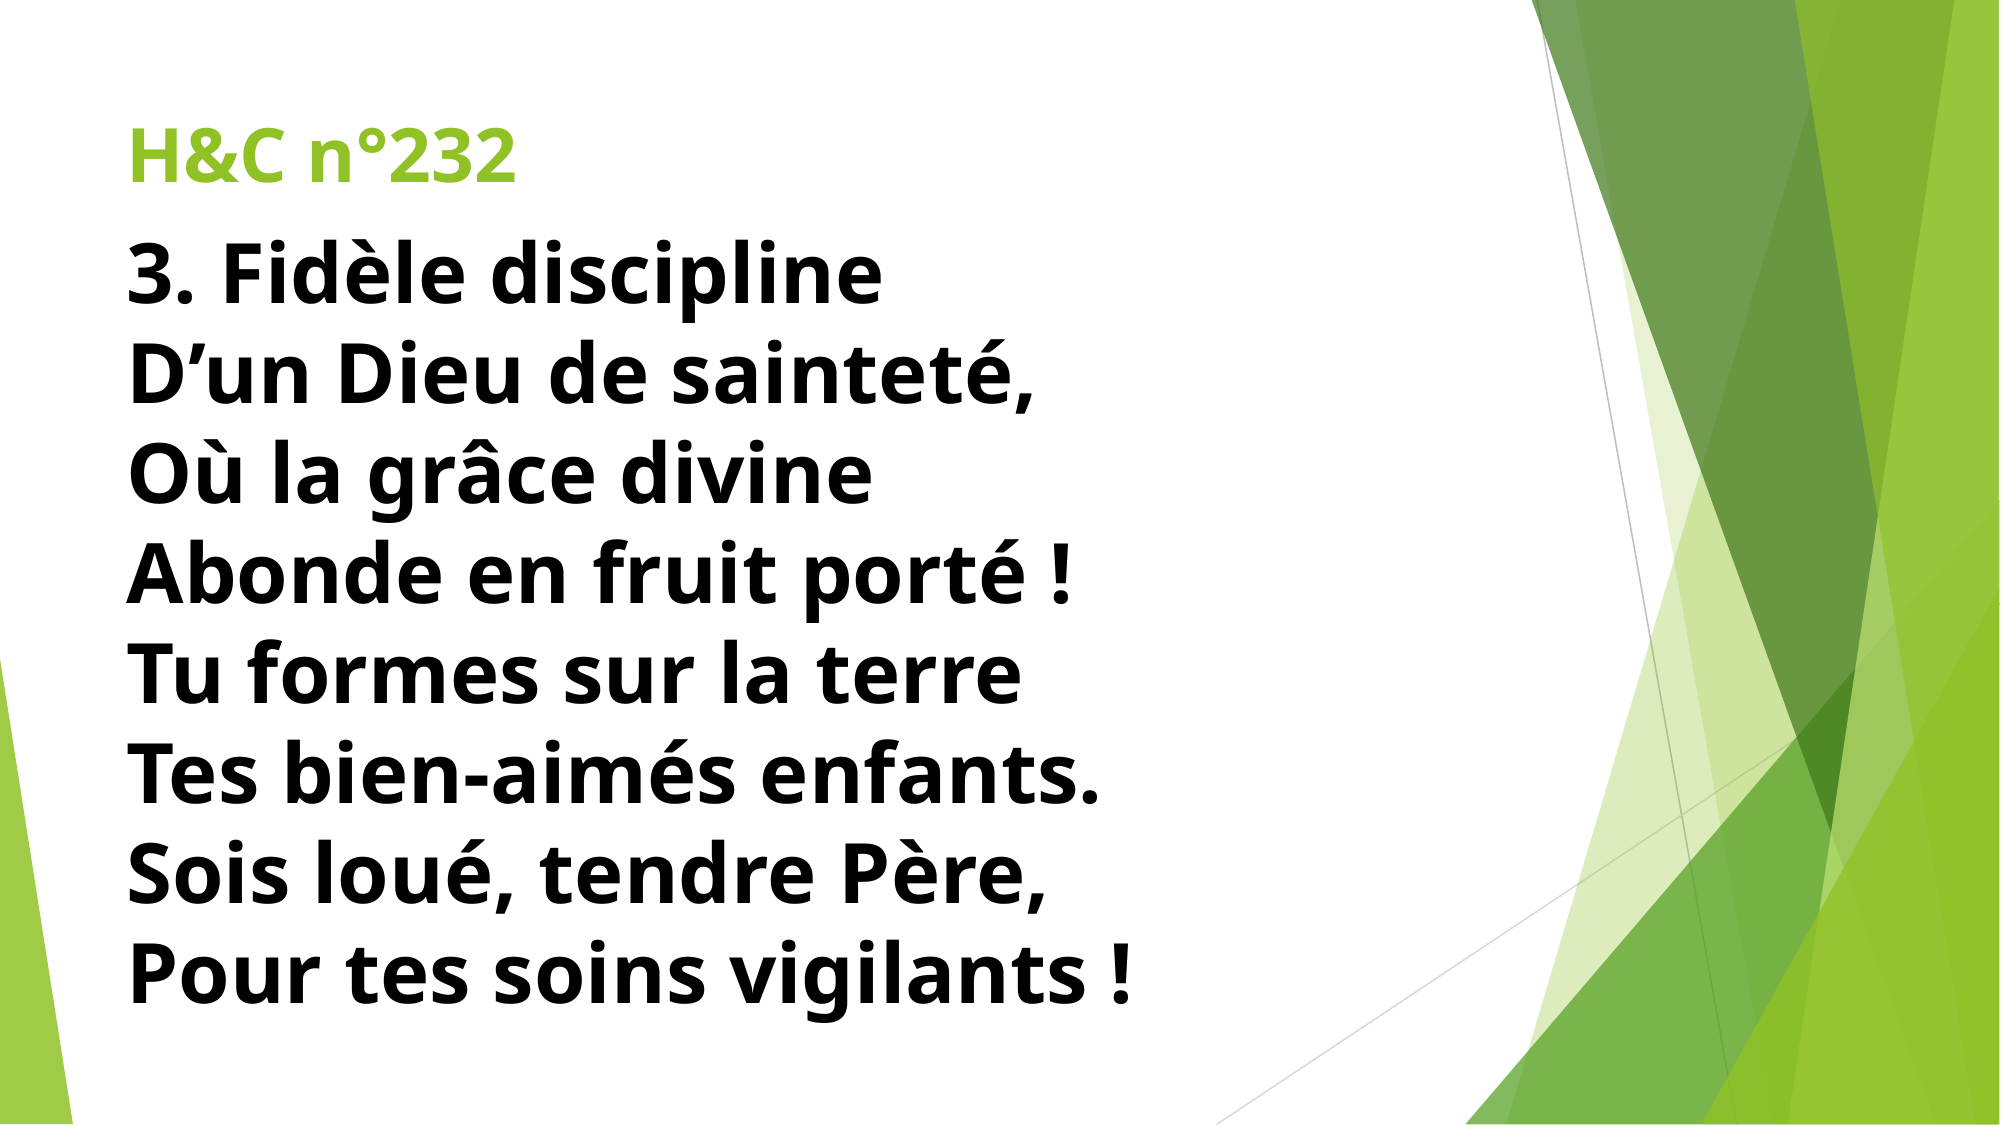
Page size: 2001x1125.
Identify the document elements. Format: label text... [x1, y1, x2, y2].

text_box 3. Fidèle discipline D’un Dieu de sainteté, Où la grâce divine Abonde en fruit porté ! Tu formes sur la terre Tes bien-aimés enfants. Sois loué, tendre Père, Pour tes soins vigilants ! [111, 212, 1949, 1063]
text_box H&C n°232 [111, 99, 1522, 212]
